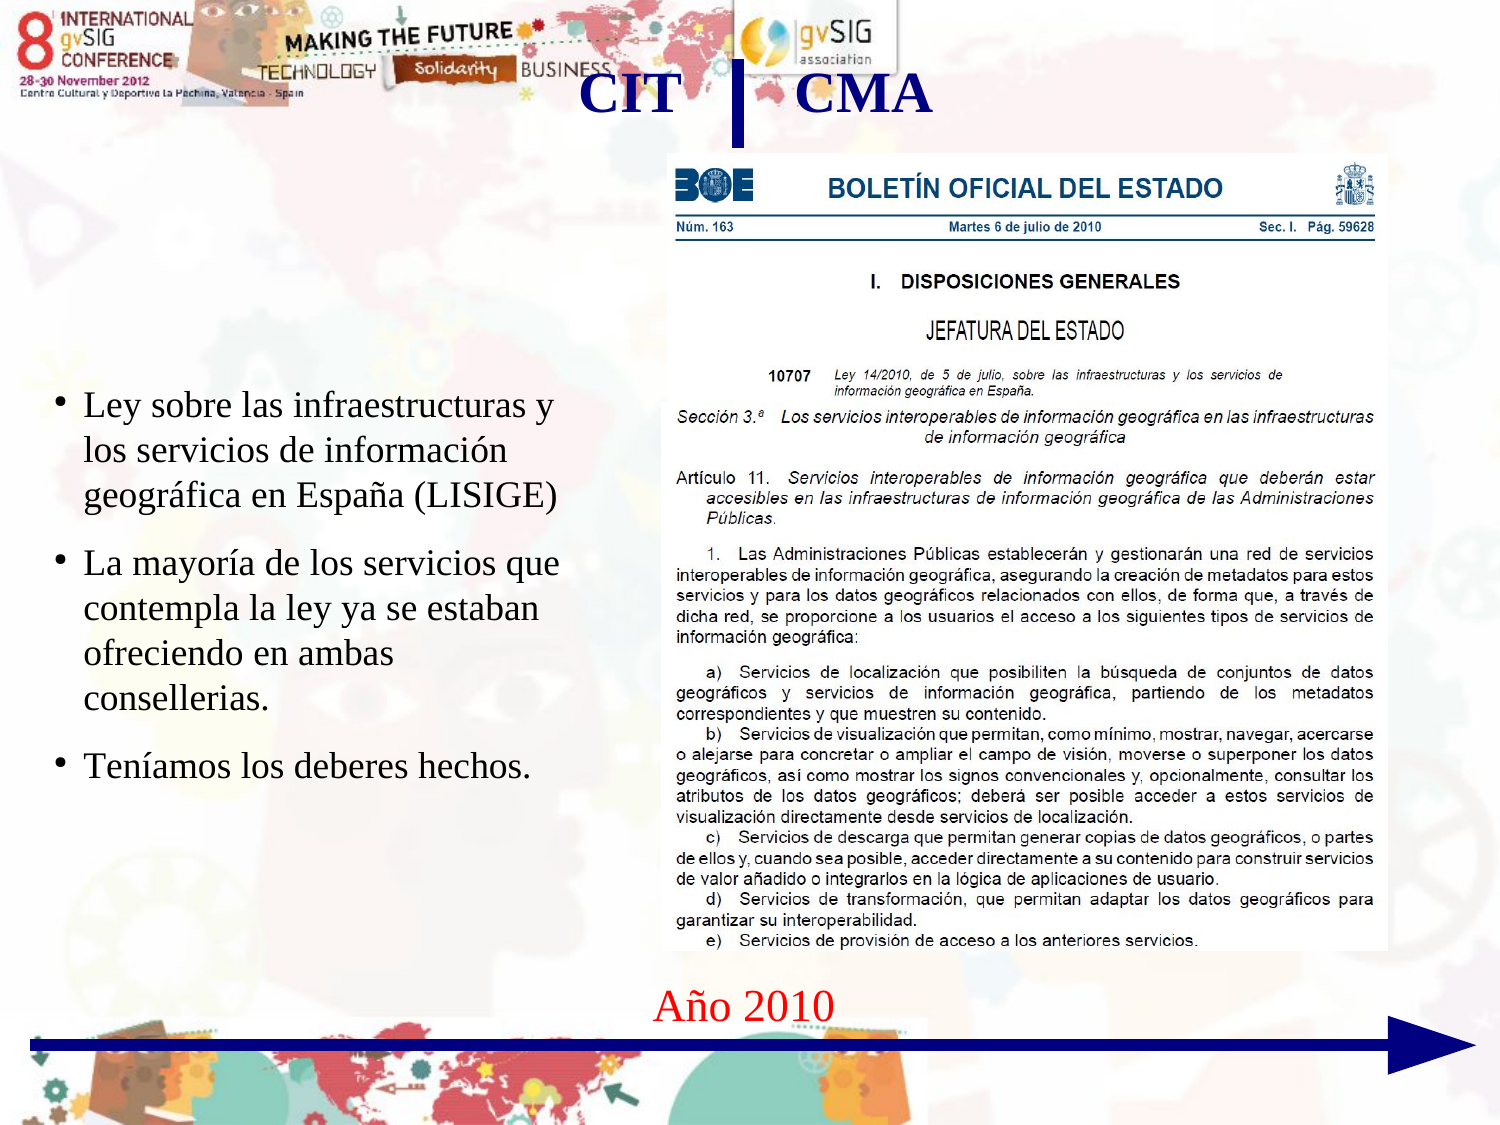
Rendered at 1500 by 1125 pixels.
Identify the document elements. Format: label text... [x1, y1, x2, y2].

text_box CMA [779, 47, 1093, 133]
text_box Año 2010 [590, 956, 898, 1039]
text_box CIT [519, 47, 697, 133]
picture [0, 0, 1500, 1125]
text_box Ley sobre las infraestructuras y los servicios de información geográfica en España (LISIGE) La mayoría de los servicios que contempla la ley ya se estaban ofreciendo en ambas consellerias. Teníamos los deberes hechos. [0, 371, 585, 795]
